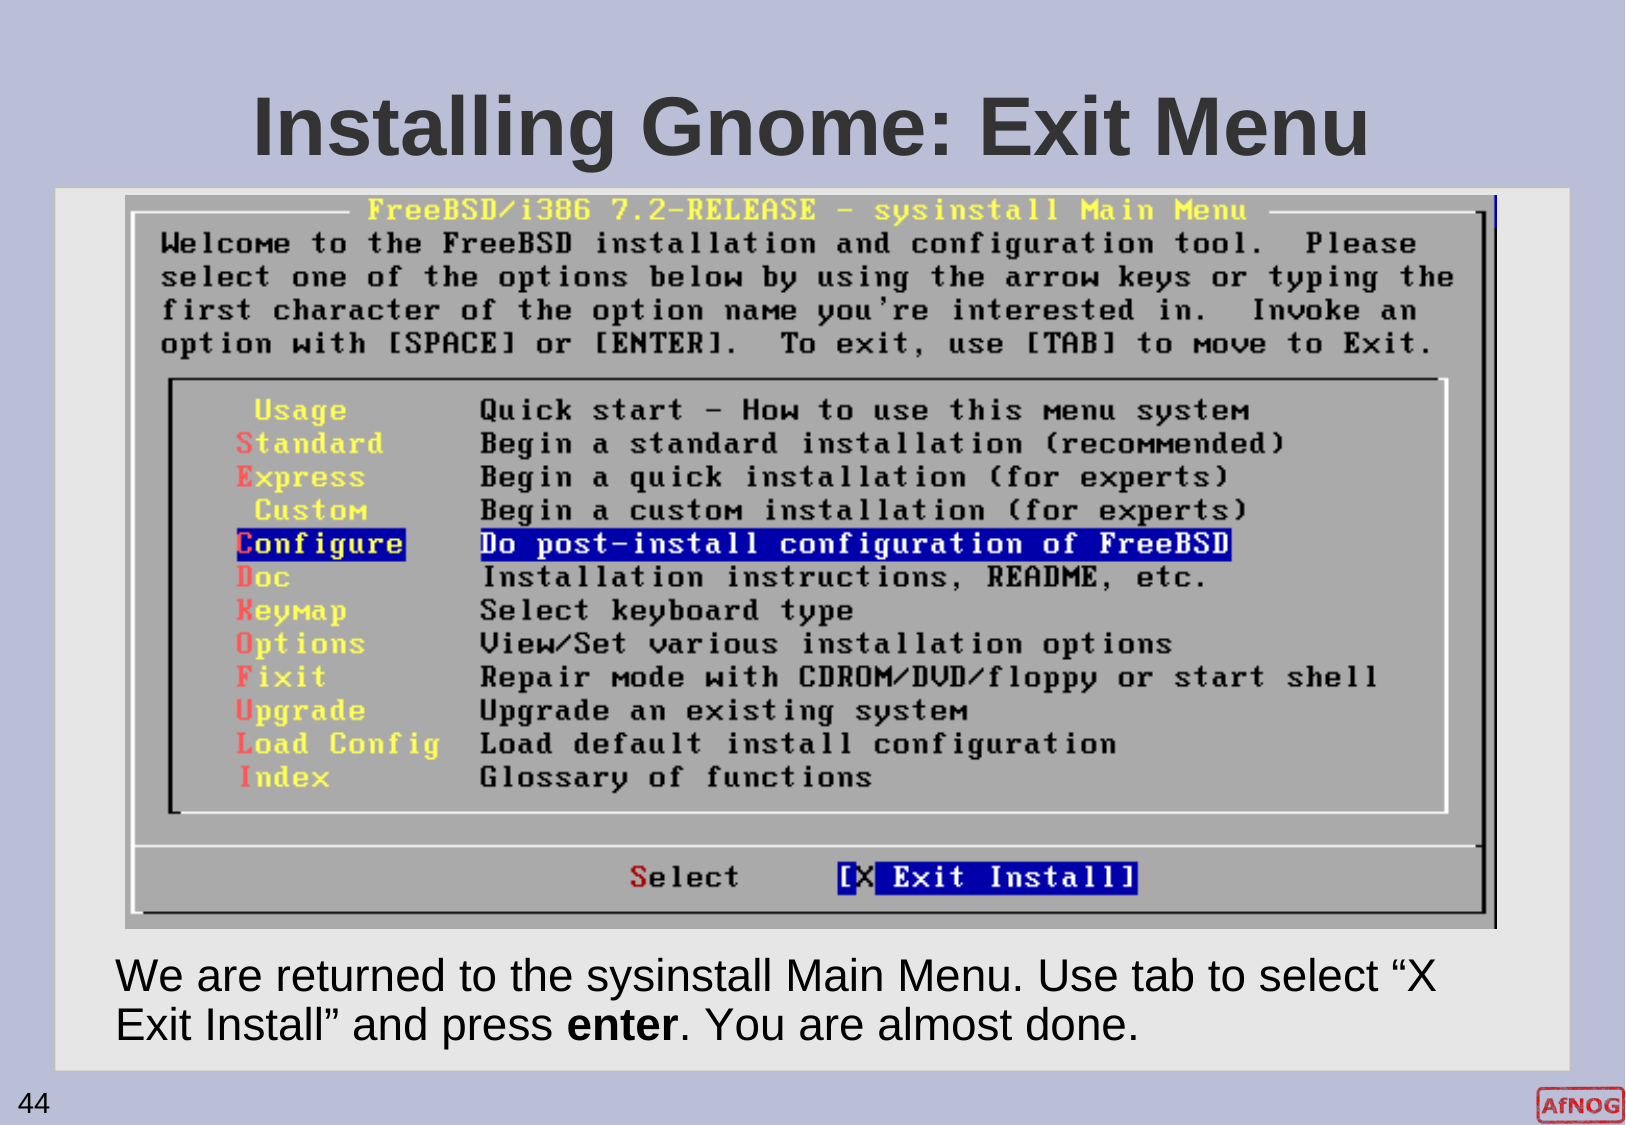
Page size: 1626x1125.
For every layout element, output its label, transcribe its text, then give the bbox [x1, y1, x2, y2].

picture [1535, 1085, 1626, 1125]
title Installing Gnome: Exit Menu [54, 51, 1571, 207]
text_box We are returned to the sysinstall Main Menu. Use tab to select “X Exit Install” and press enter. You are almost done. [100, 944, 1536, 1063]
picture [125, 195, 1497, 929]
